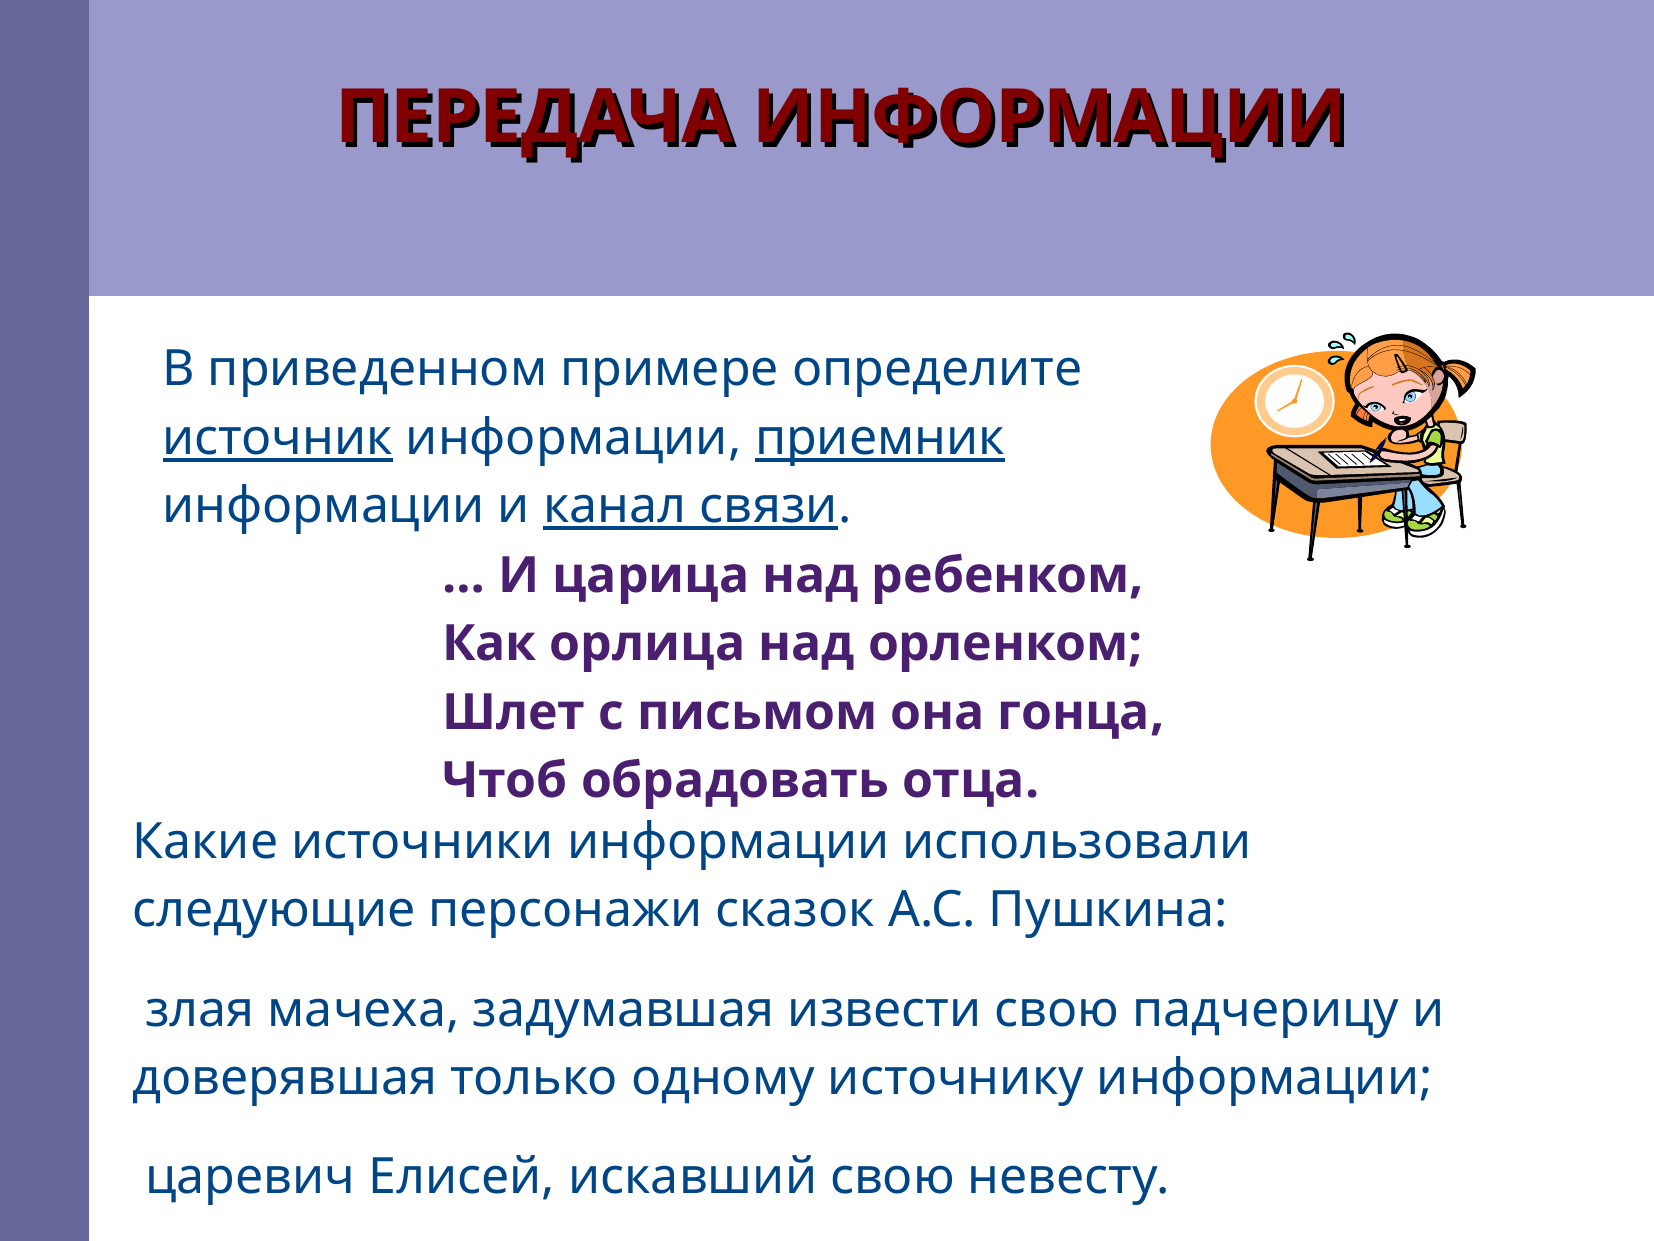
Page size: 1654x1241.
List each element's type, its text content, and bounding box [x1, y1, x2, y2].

picture [1210, 322, 1477, 562]
text_box Какие источники информации использовали следующие персонажи сказок А.С. Пушкина: злая мачеха, задумавшая извести свою падчерицу и доверявшая только одному источнику информации; царевич Елисей, искавший свою невесту. [117, 797, 1506, 1217]
text_box … И царица над ребенком, Как орлица над орленком; Шлет с письмом она гонца, Чтоб обрадовать отца. [427, 531, 1180, 797]
text_box ПЕРЕДАЧА ИНФОРМАЦИИ [294, 55, 1389, 296]
text_box В приведенном примере определите источник информации, приемник информации и канал связи. [147, 324, 1210, 546]
